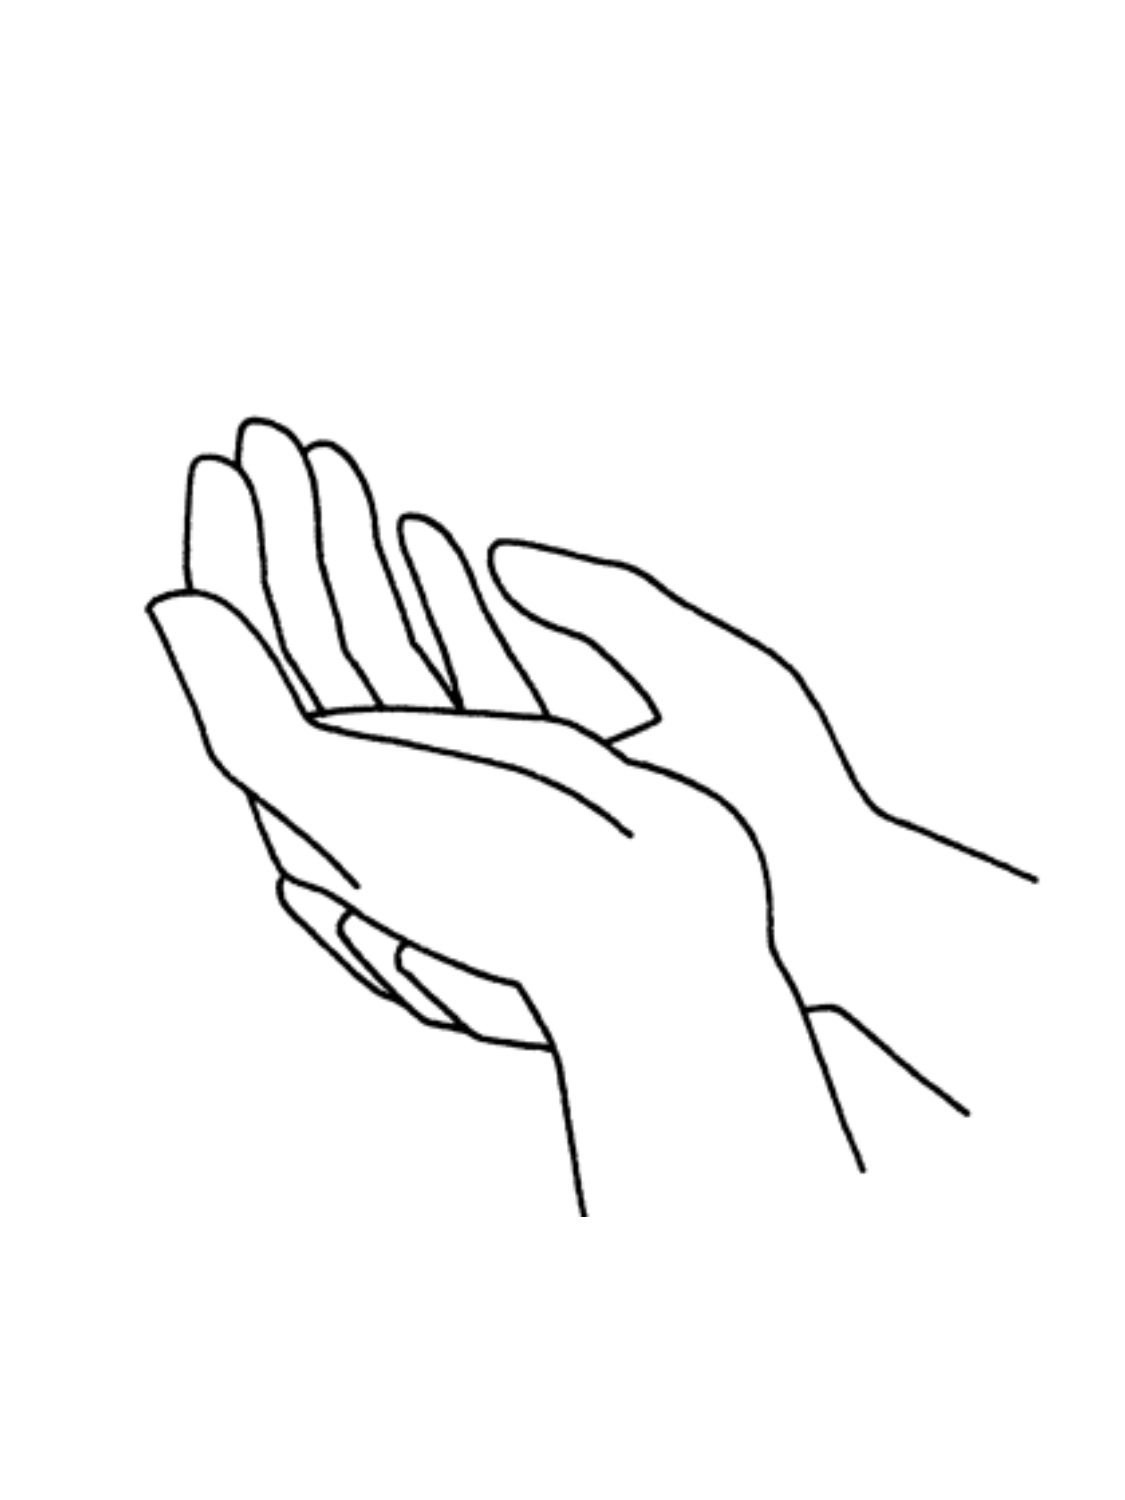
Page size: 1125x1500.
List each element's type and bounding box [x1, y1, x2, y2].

picture [81, 354, 1075, 1217]
